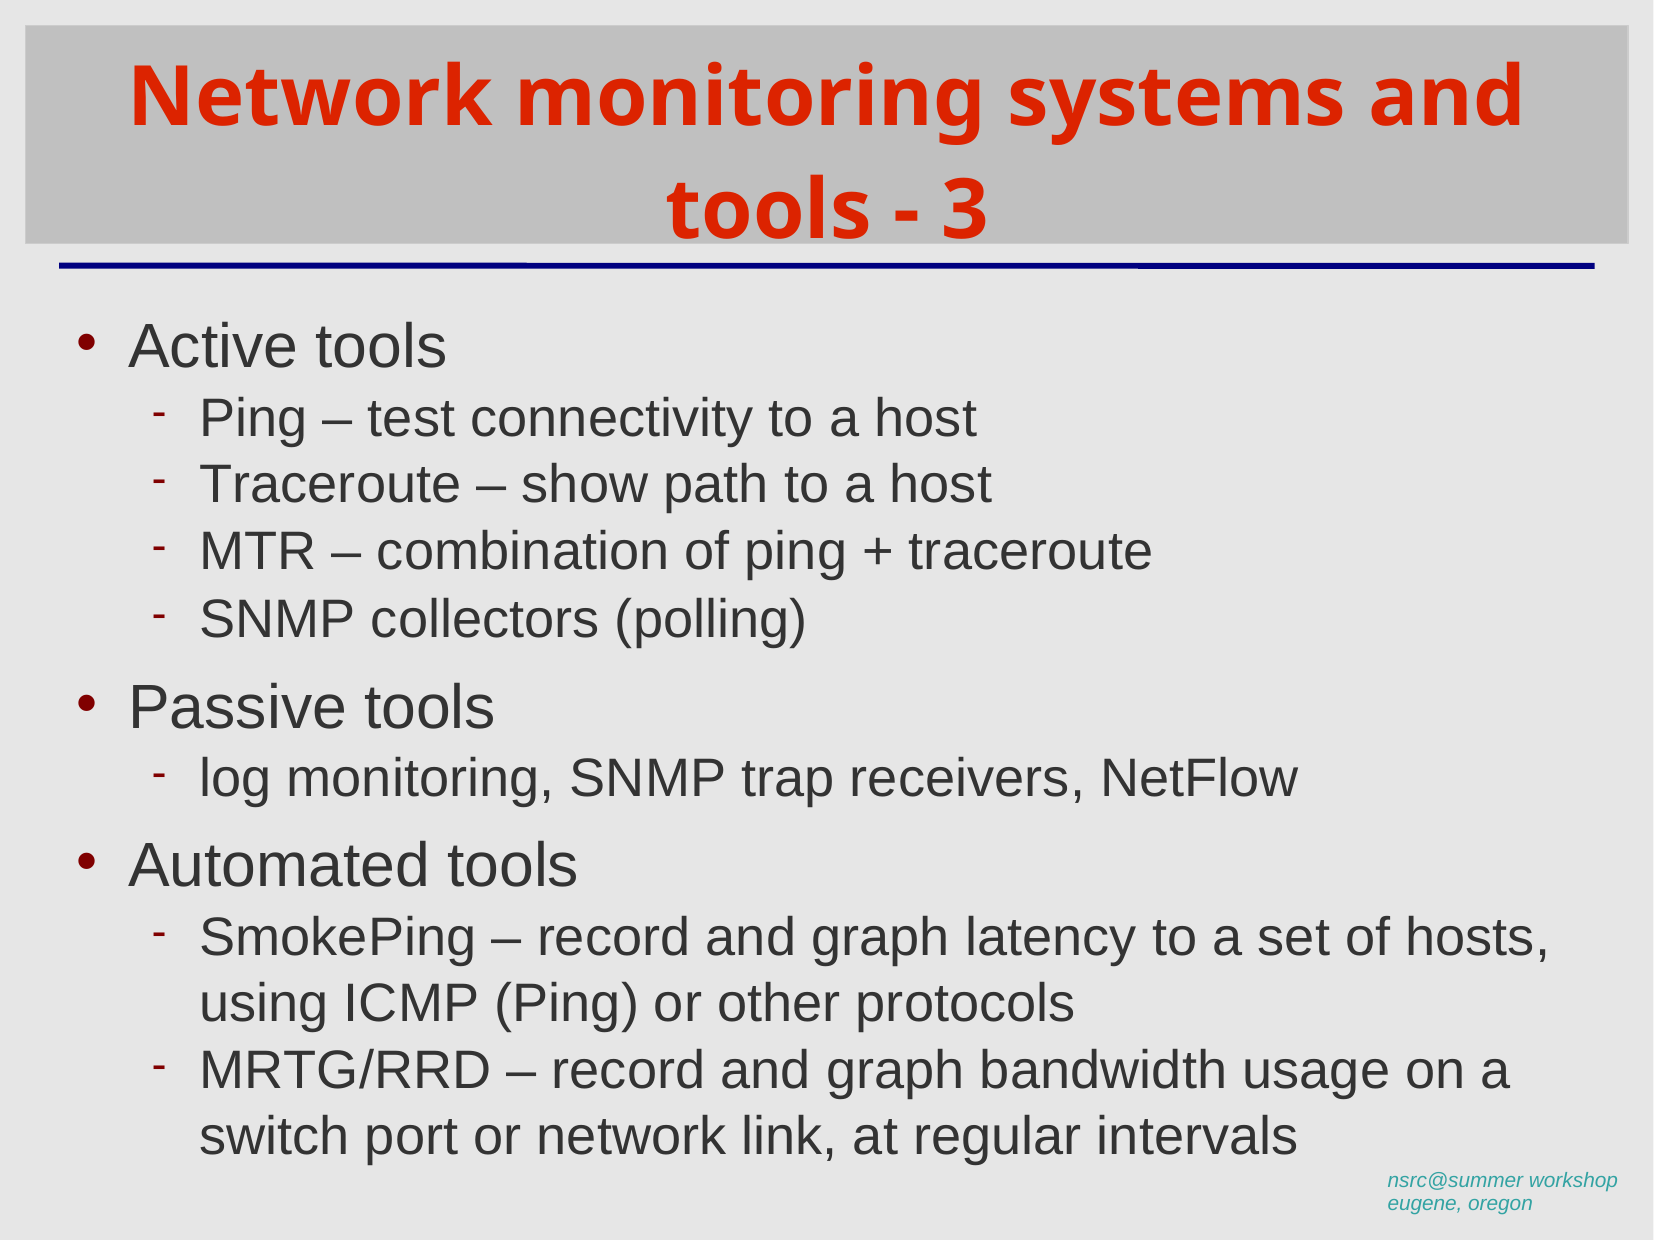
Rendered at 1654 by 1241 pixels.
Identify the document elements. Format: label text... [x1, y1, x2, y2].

title Network monitoring systems and tools - 3 [121, 46, 1534, 254]
list Active tools Ping – test connectivity to a host Traceroute – show path to a host MTR – combination of ping + traceroute SNMP collectors (polling)‏ Passive tools log monitoring, SNMP trap receivers, NetFlow Automated tools SmokePing – record and graph latency to a set of hosts, using ICMP (Ping) or other protocols MRTG/RRD – record and graph bandwidth usage on a switch port or network link, at regular intervals [59, 304, 1595, 1233]
